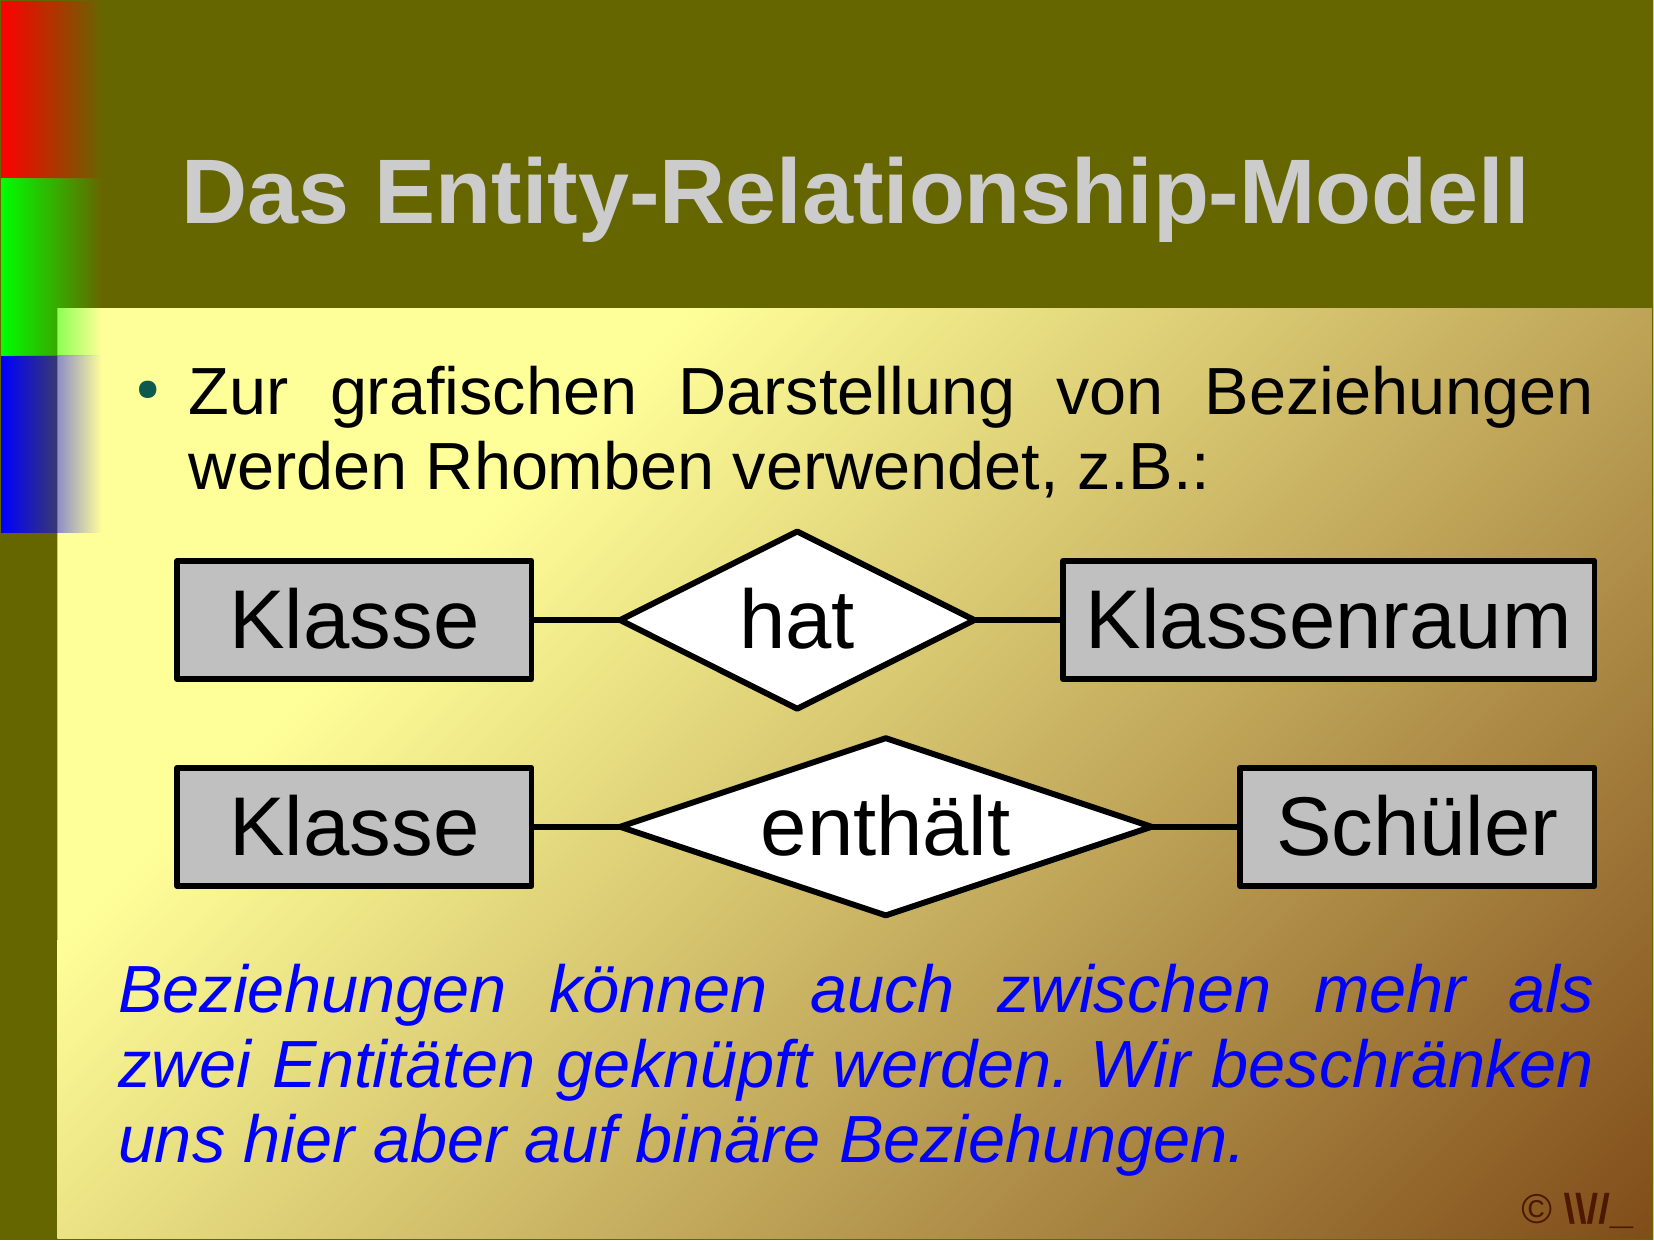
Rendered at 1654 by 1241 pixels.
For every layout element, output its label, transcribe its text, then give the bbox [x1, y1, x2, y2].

list Zur grafischen Darstellung von Beziehungen werden Rhomben verwendet, z.B.: Beziehungen können auch zwischen mehr als zwei Entitäten geknüpft werden. Wir beschränken uns hier aber auf binäre Beziehungen. [118, 354, 1595, 1182]
text_box Schüler [1240, 767, 1595, 886]
text_box Klassenraum [1062, 561, 1595, 680]
text_box enthält [620, 738, 1152, 916]
text_box hat [620, 531, 974, 709]
text_box Klasse [177, 561, 532, 680]
title Das Entity-Relationship-Modell [118, 88, 1595, 296]
text_box Klasse [177, 767, 532, 886]
